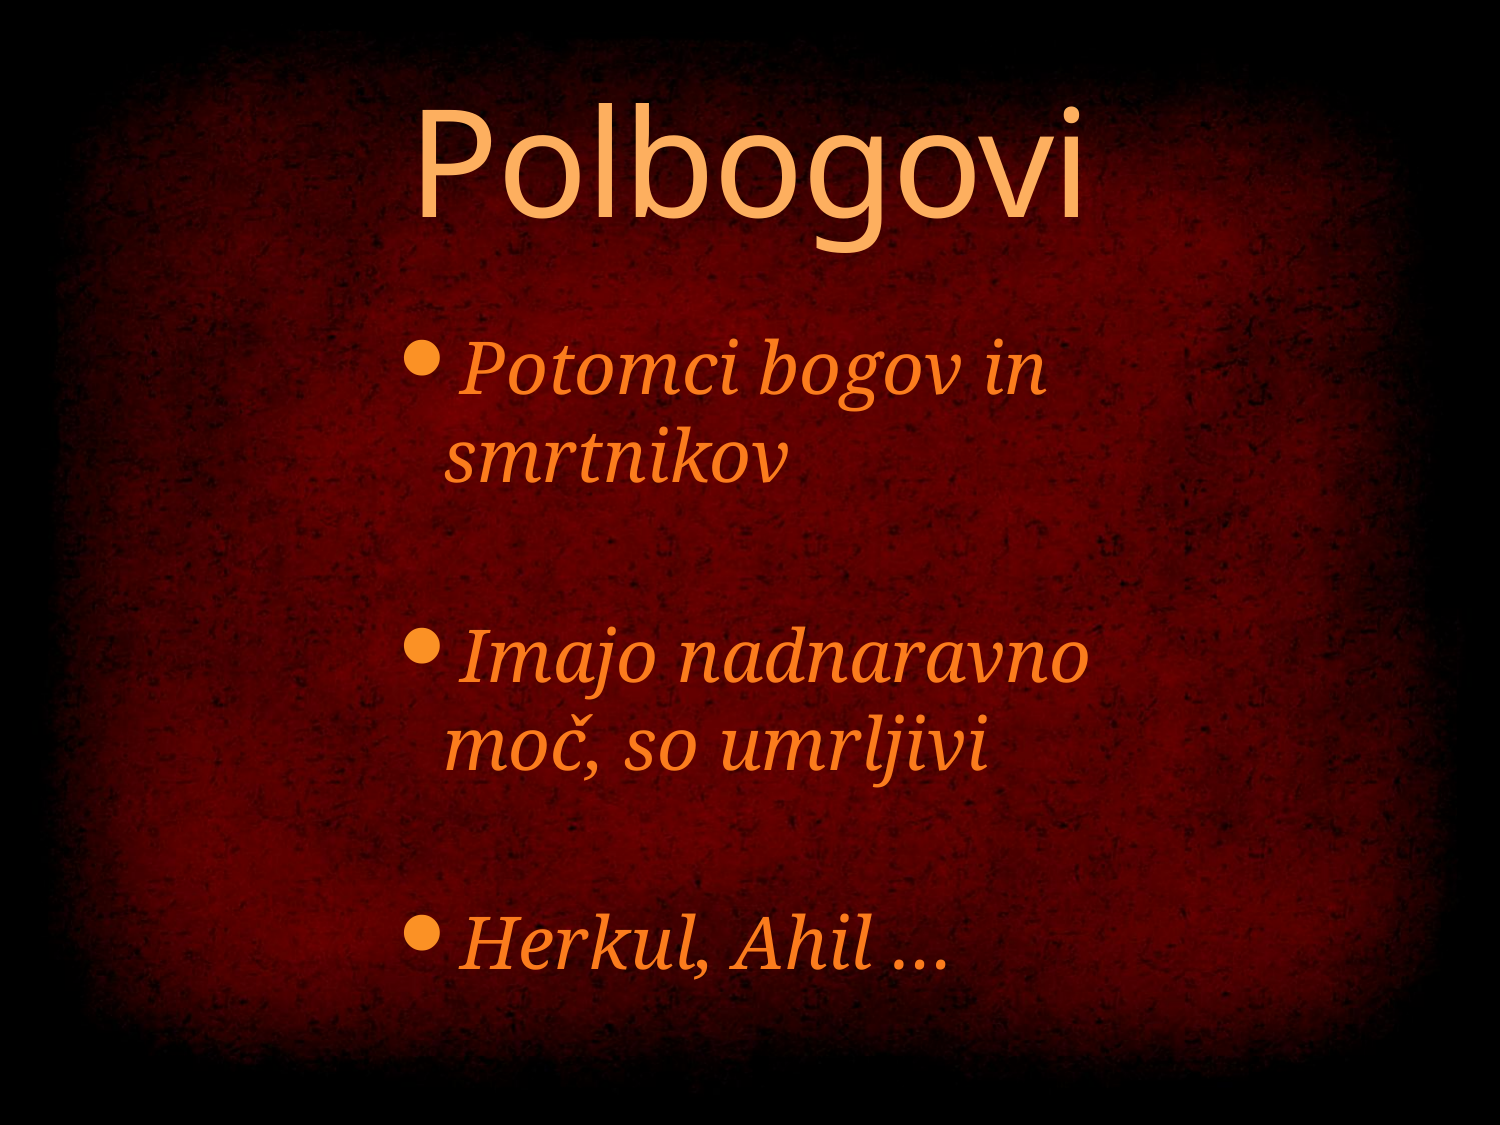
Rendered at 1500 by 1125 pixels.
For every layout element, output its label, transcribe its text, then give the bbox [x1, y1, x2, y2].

list Potomci bogov in smrtnikov Imajo nadnaravno moč, so umrljivi Herkul, Ahil … [383, 314, 1211, 1000]
title Polbogovi [75, 24, 1425, 256]
picture [0, 0, 1500, 1125]
